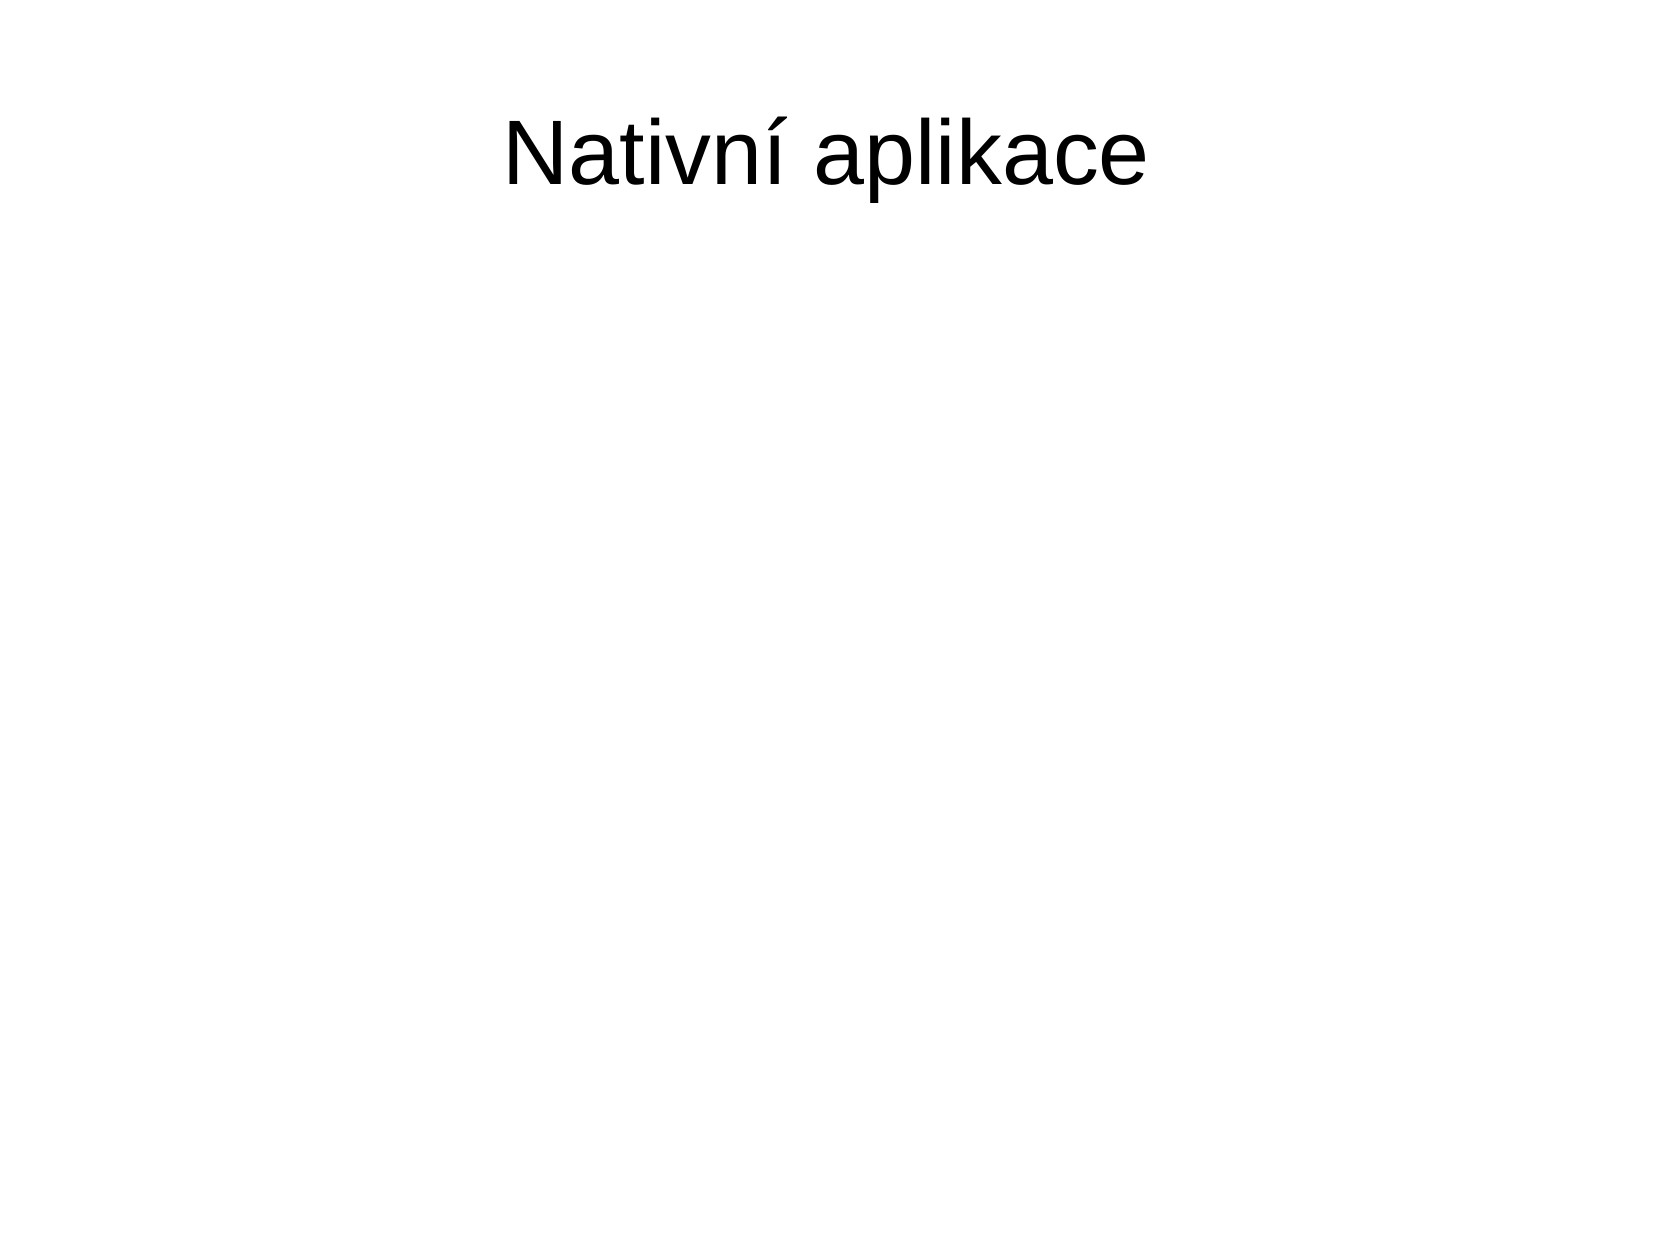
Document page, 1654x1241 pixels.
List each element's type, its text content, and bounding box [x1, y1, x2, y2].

title Nativní aplikace [82, 49, 1571, 257]
